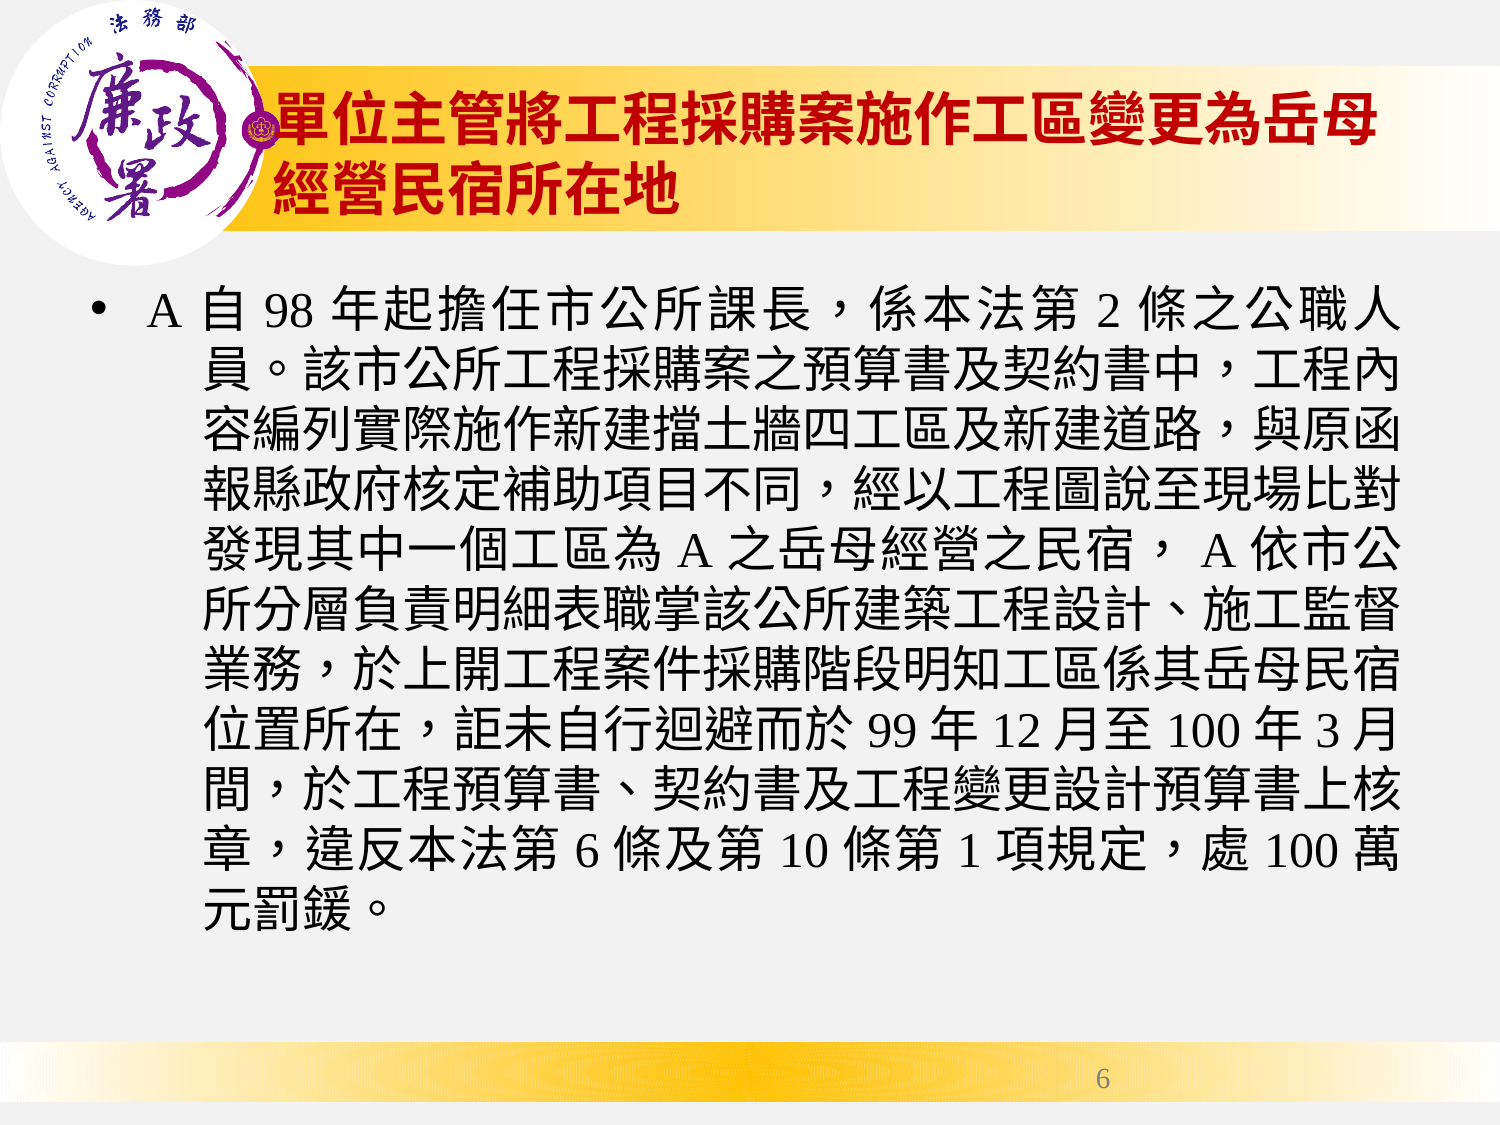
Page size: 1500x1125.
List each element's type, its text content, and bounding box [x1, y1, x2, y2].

list A自98年起擔任市公所課長，係本法第2條之公職人員。該市公所工程採購案之預算書及契約書中，工程內容編列實際施作新建擋土牆四工區及新建道路，與原函報縣政府核定補助項目不同，經以工程圖說至現場比對發現其中一個工區為A之岳母經營之民宿，A依市公所分層負責明細表職掌該公所建築工程設計、施工監督業務，於上開工程案件採購階段明知工區係其岳母民宿位置所在，詎未自行迴避而於99年12月至100年3月間，於工程預算書、契約書及工程變更設計預算書上核章，違反本法第6條及第10條第1項規定，處100萬元罰鍰。 [75, 269, 1426, 1012]
text_box 6 [1080, 1046, 1431, 1107]
title 單位主管將工程採購案施作工區變更為岳母經營民宿所在地 [257, 70, 1426, 235]
